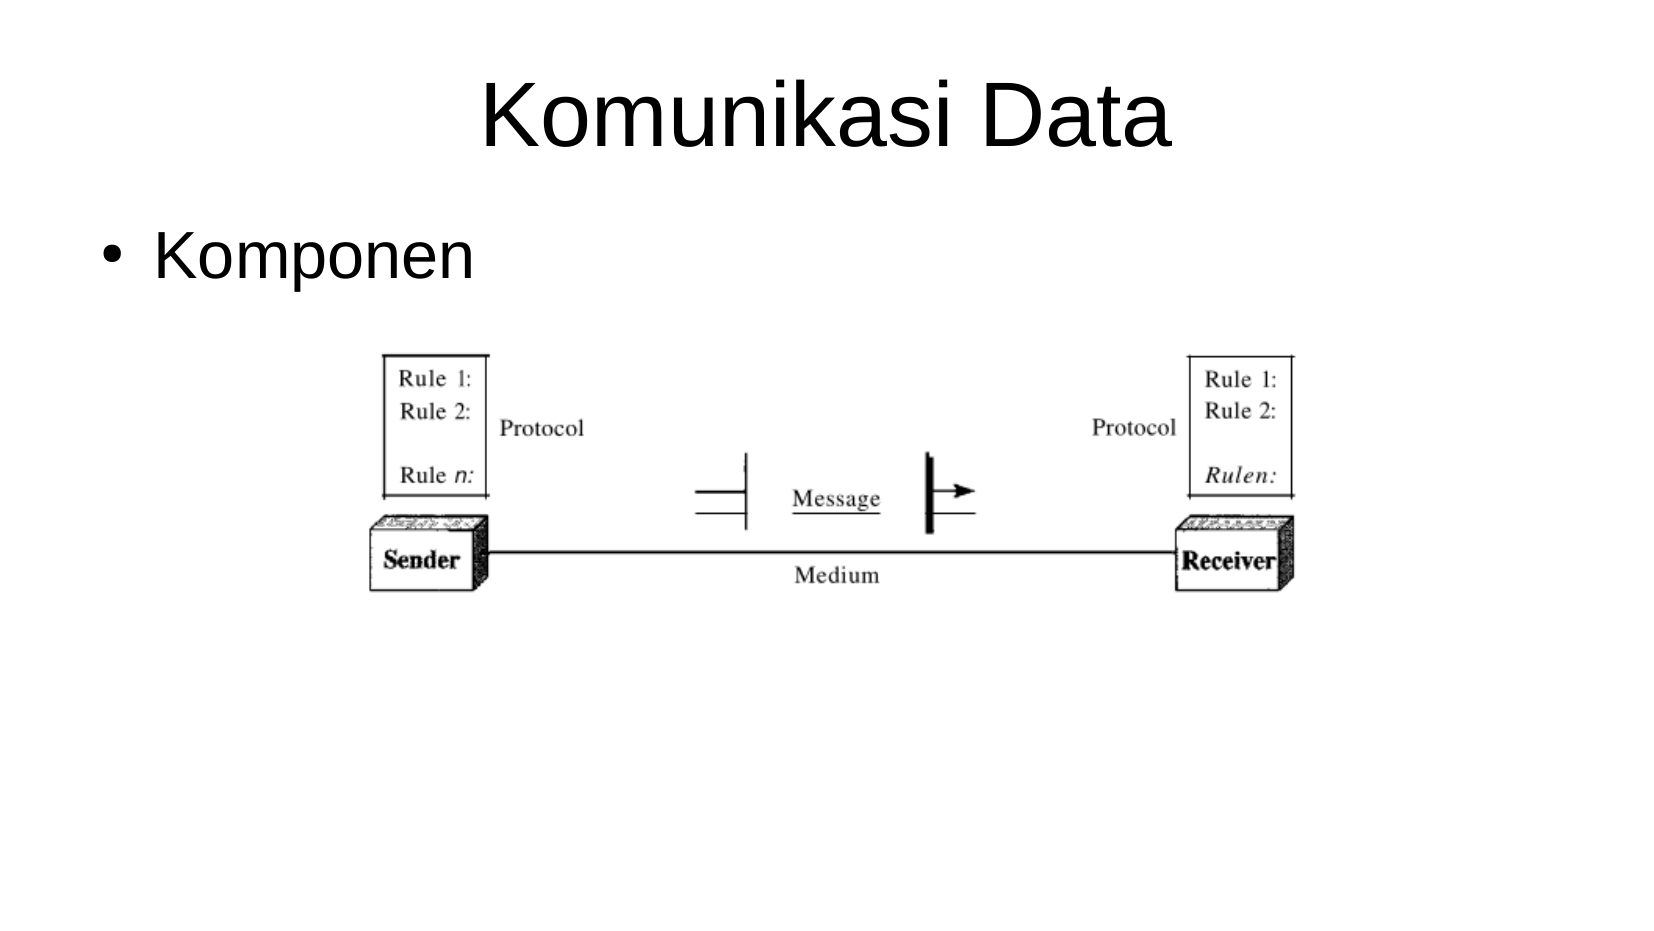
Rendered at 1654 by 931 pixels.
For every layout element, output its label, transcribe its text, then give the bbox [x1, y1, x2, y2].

list Komponen [82, 217, 1571, 758]
picture [354, 328, 1313, 610]
title Komunikasi Data [82, 37, 1571, 193]
